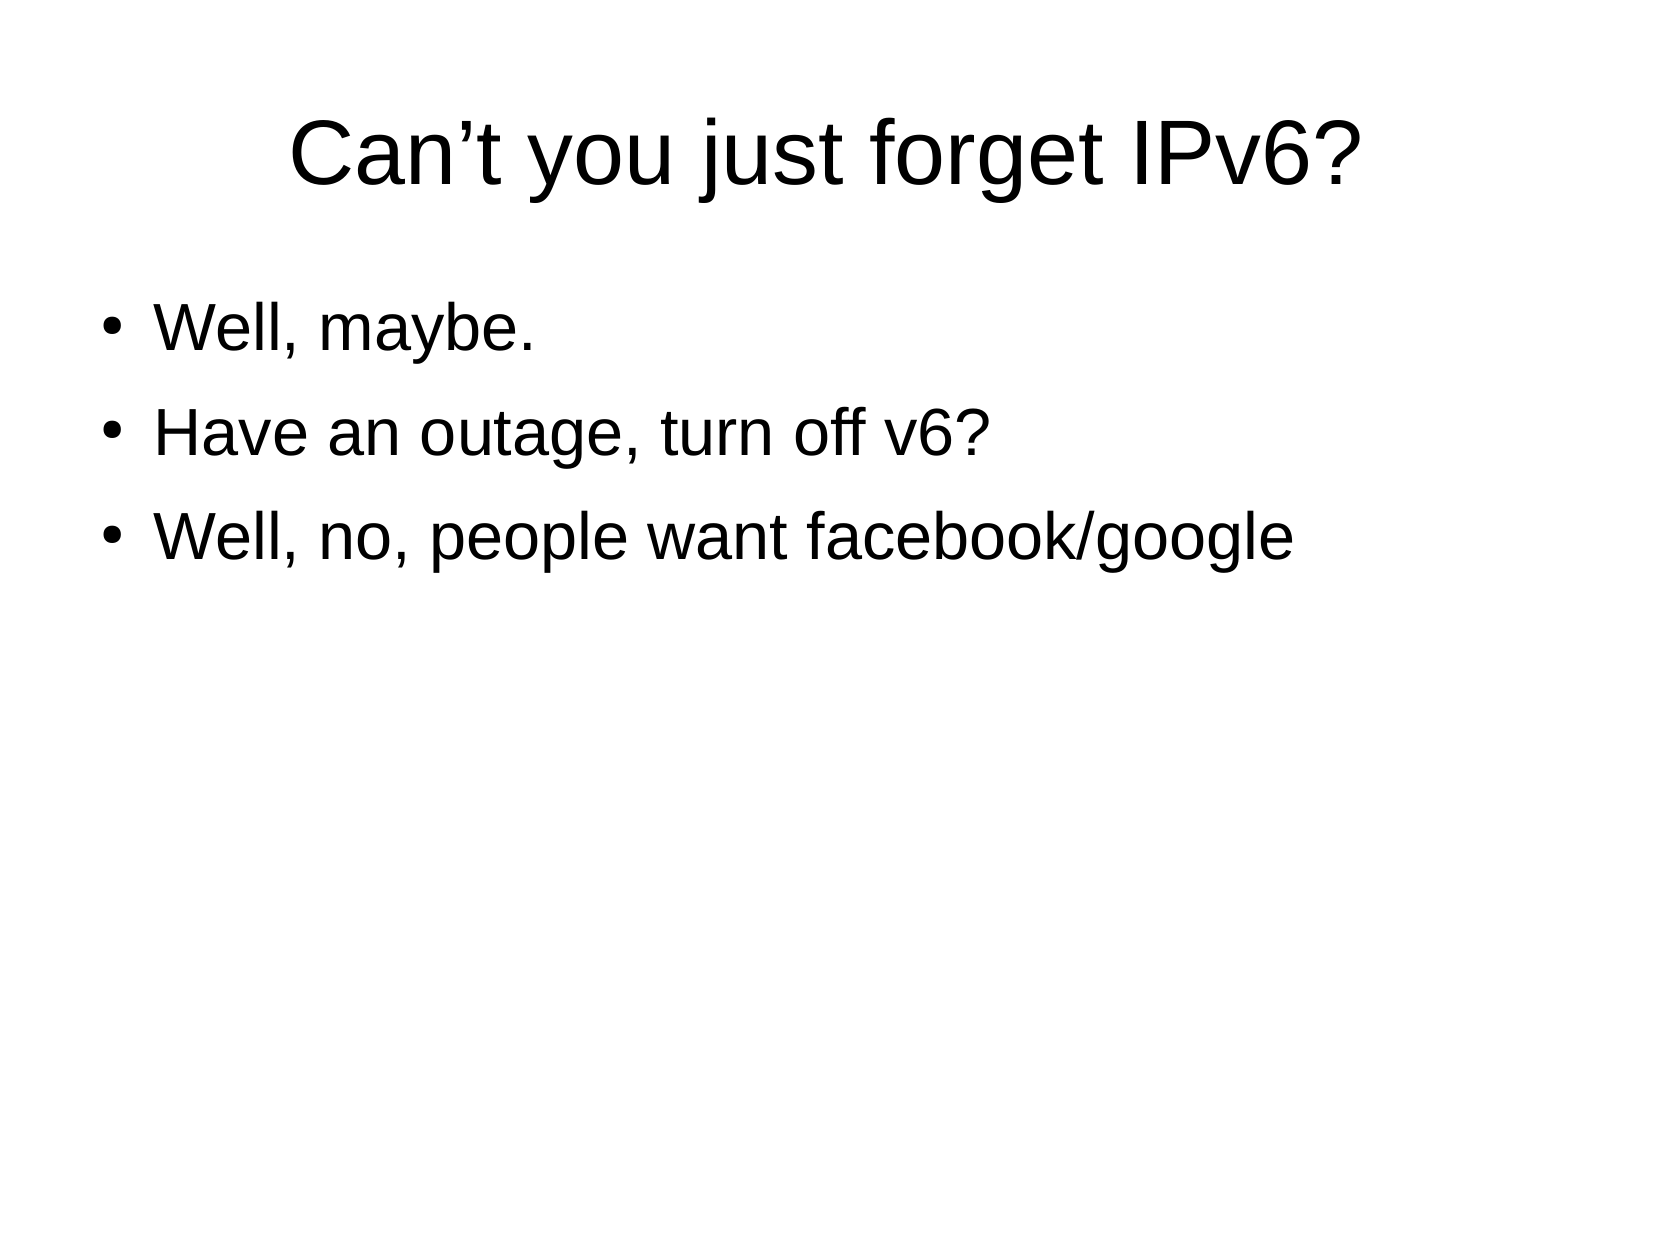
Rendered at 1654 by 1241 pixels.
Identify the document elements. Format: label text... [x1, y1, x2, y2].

list Well, maybe. Have an outage, turn off v6? Well, no, people want facebook/google [82, 290, 1571, 1010]
title Can’t you just forget IPv6? [82, 49, 1571, 257]
